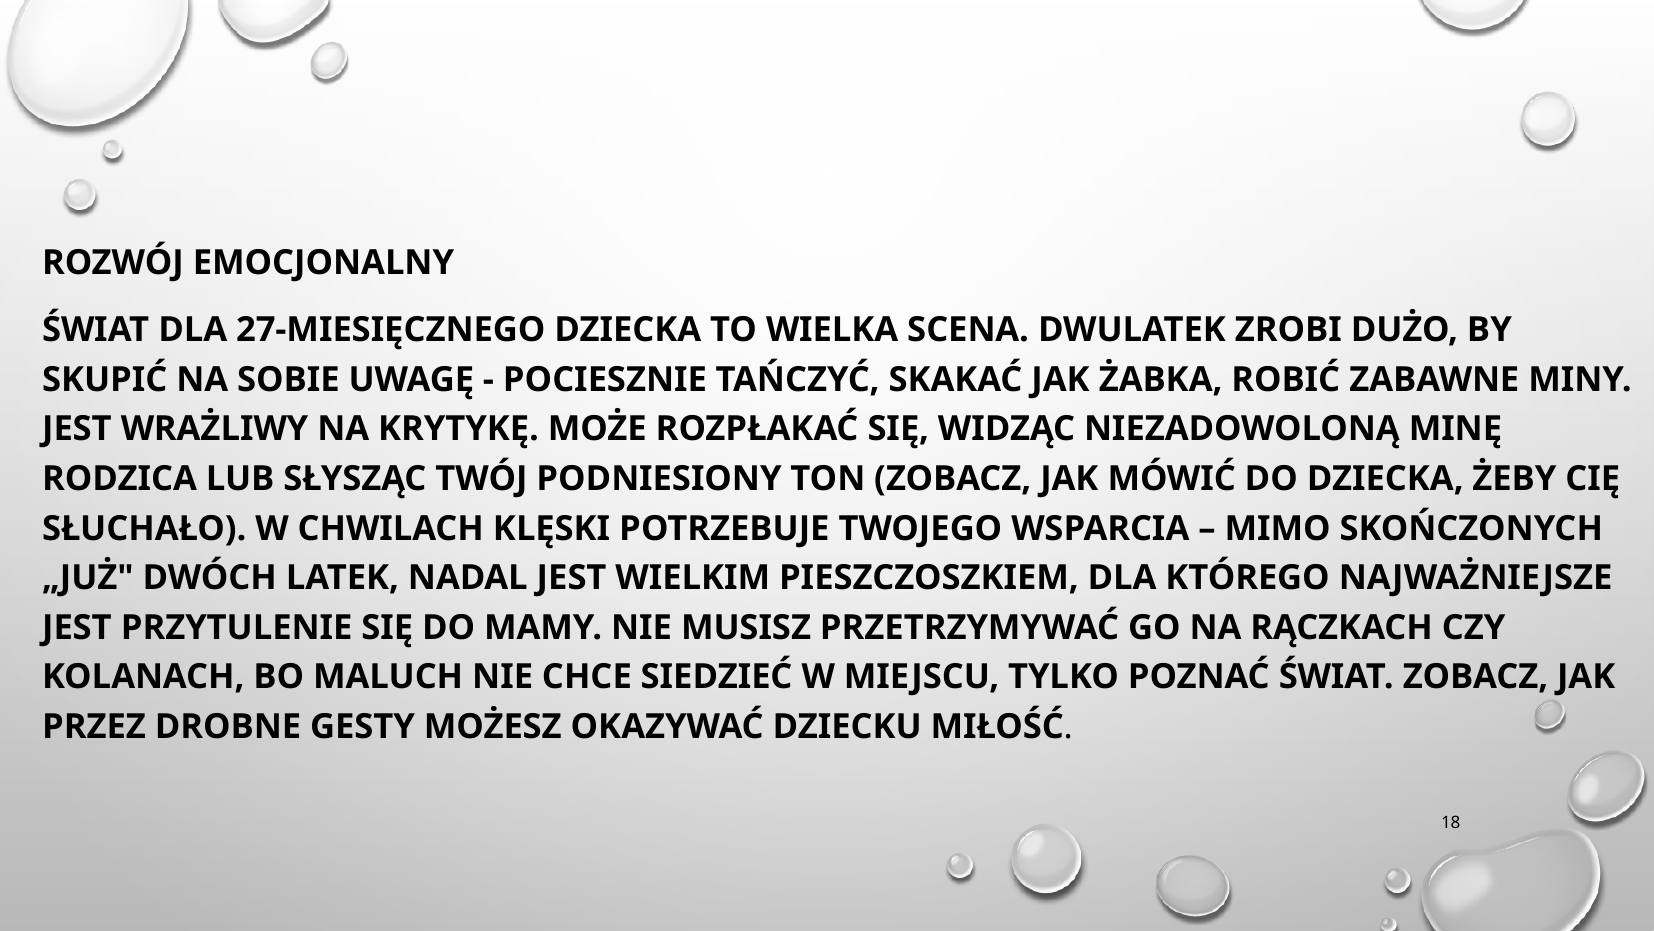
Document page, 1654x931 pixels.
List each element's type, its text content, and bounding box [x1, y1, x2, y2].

list Rozwój emocjonalny Świat dla 27-miesięcznego dziecka to wielka scena. Dwulatek zrobi dużo, by skupić na sobie uwagę - pociesznie tańczyć, skakać jak żabka, robić zabawne miny. Jest wrażliwy na krytykę. Może rozpłakać się, widząc niezadowoloną minę rodzica lub słysząc twój podniesiony ton (zobacz, jak mówić do dziecka, żeby cię słuchało). W chwilach klęski potrzebuje twojego wsparcia – mimo skończonych „już" dwóch latek, nadal jest wielkim pieszczoszkiem, dla którego najważniejsze jest przytulenie się do mamy. Nie musisz przetrzymywać go na rączkach czy kolanach, bo maluch nie chce siedzieć w miejscu, tylko poznać świat. Zobacz, jak przez drobne gesty możesz okazywać dziecku miłość. [27, 224, 1654, 861]
